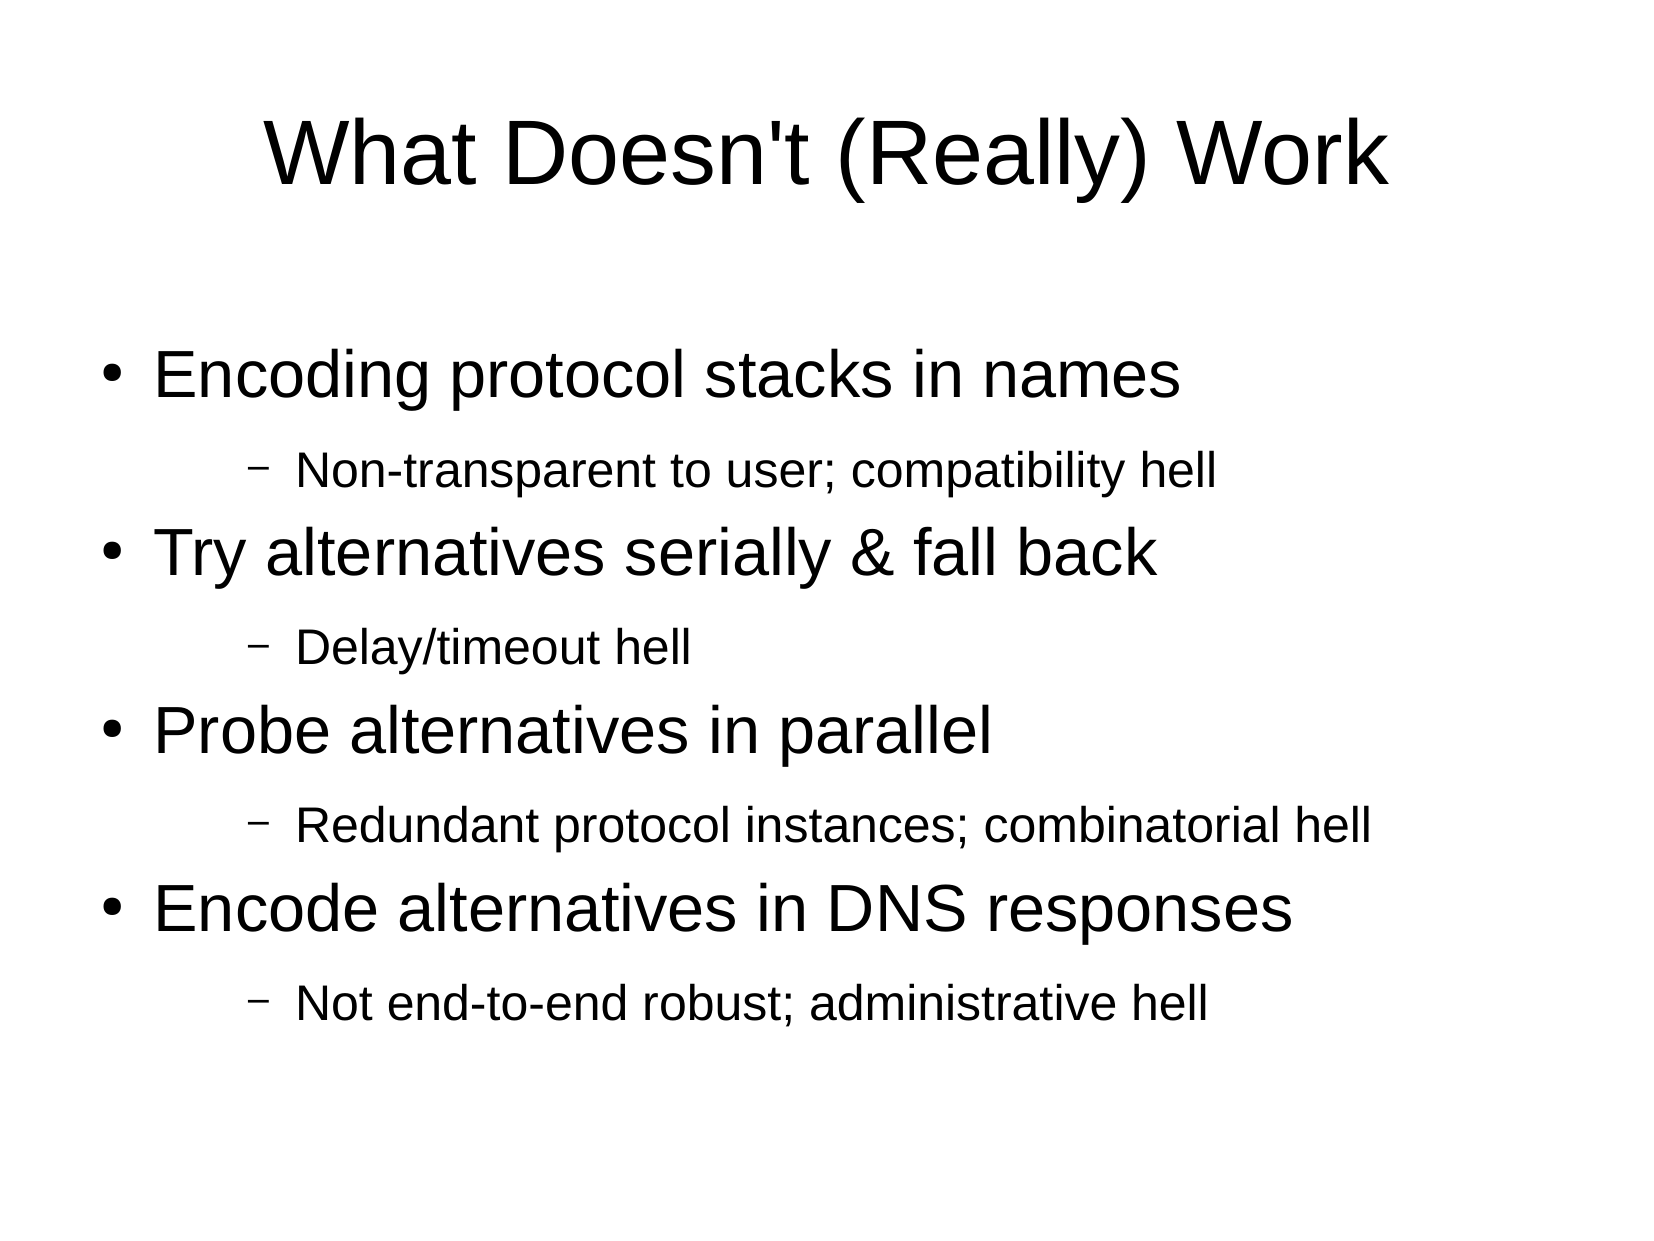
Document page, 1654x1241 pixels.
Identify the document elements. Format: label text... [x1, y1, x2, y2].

title What Doesn't (Really) Work [82, 56, 1571, 250]
list Encoding protocol stacks in names Non-transparent to user; compatibility hell Try alternatives serially & fall back Delay/timeout hell Probe alternatives in parallel Redundant protocol instances; combinatorial hell Encode alternatives in DNS responses Not end-to-end robust; administrative hell [82, 337, 1571, 1094]
